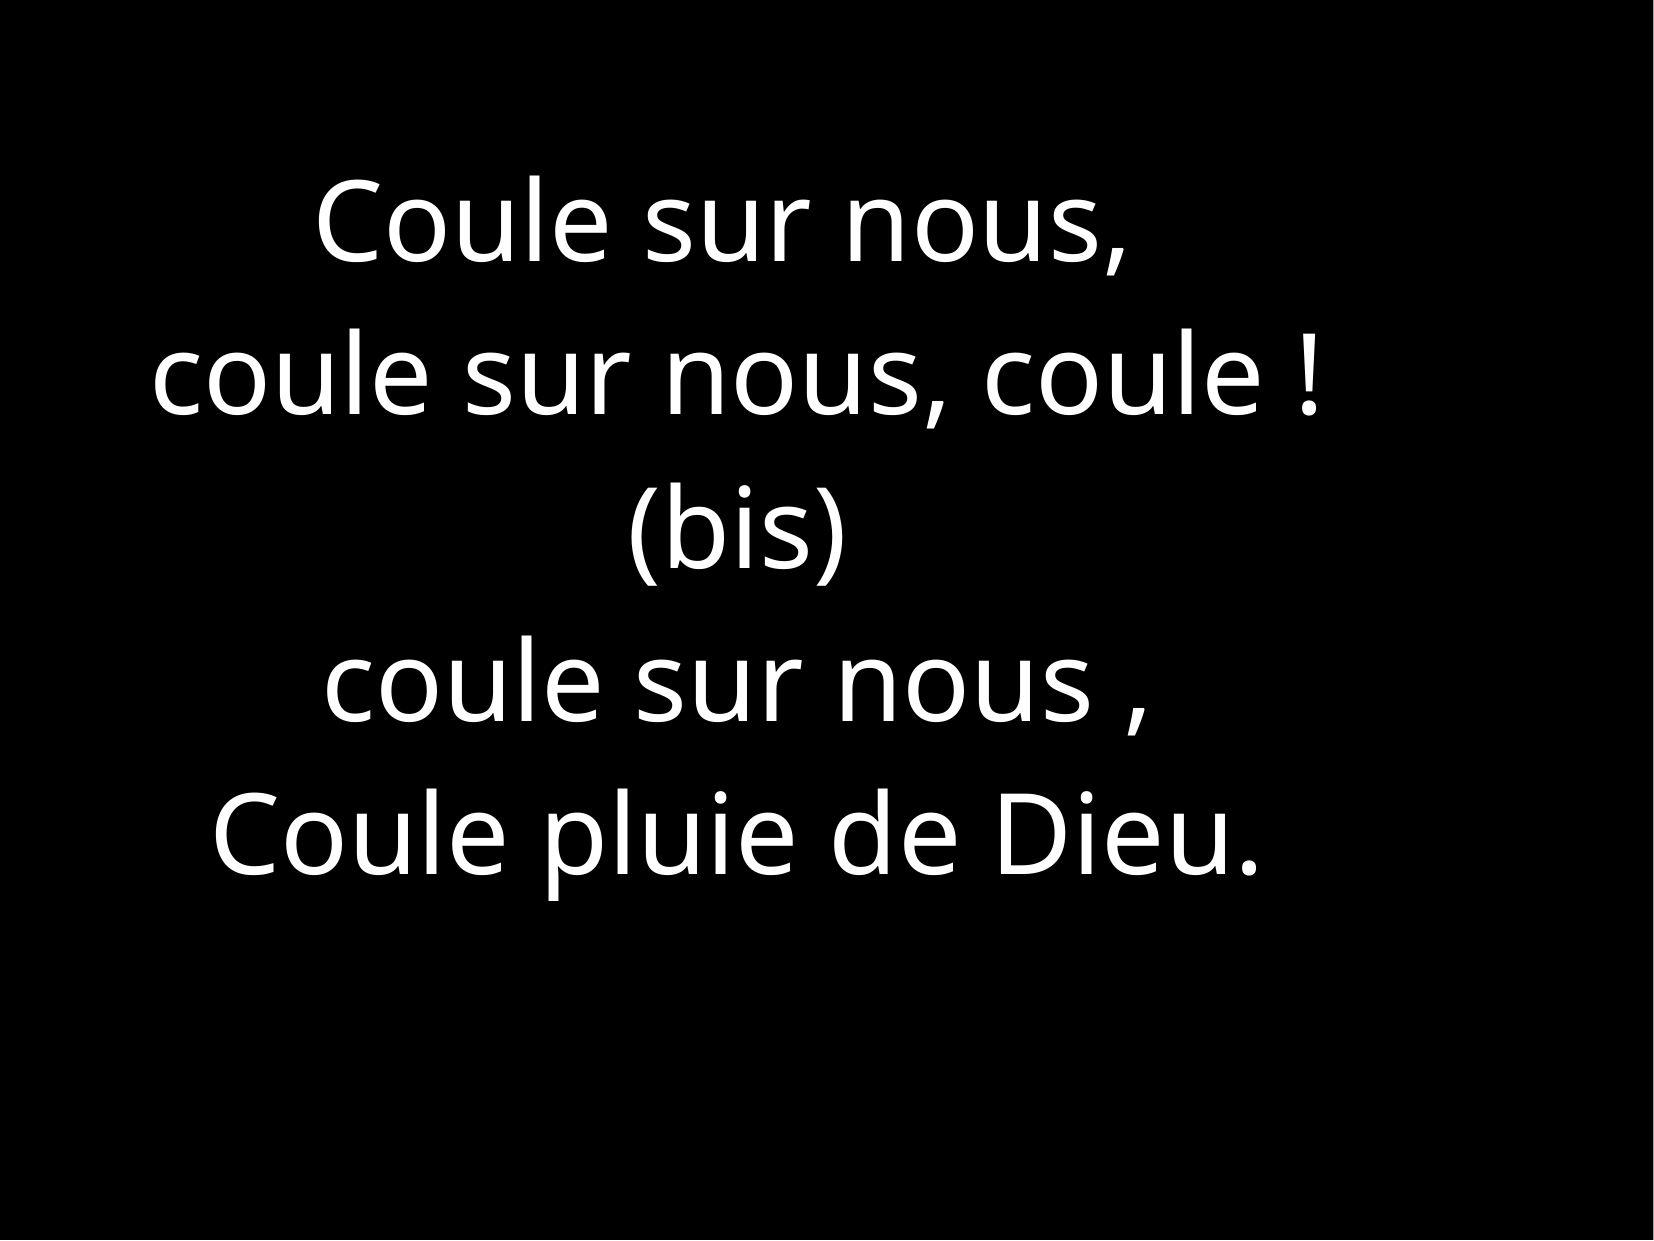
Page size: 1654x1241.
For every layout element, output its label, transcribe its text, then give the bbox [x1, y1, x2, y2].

subtitle Coule sur nous, coule sur nous, coule !(bis) coule sur nous , Coule pluie de Dieu. [62, 114, 1413, 1089]
